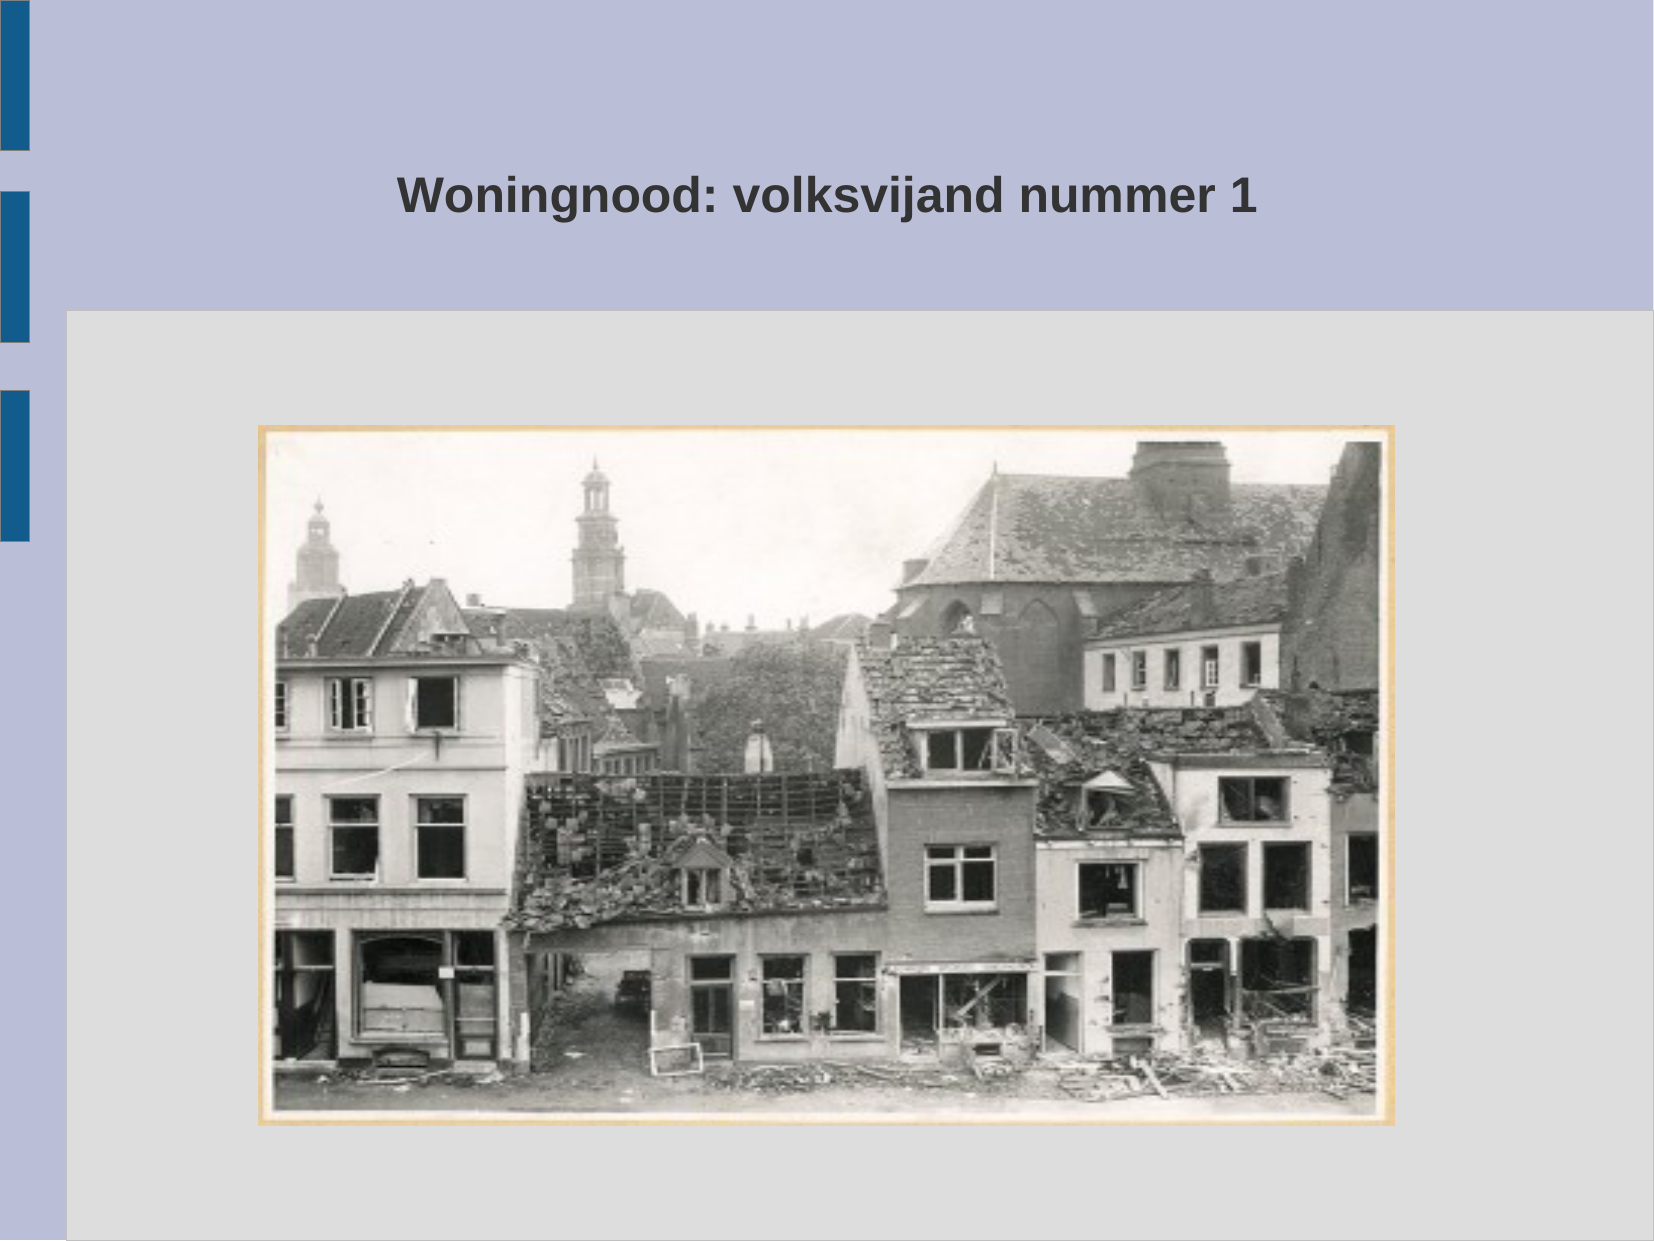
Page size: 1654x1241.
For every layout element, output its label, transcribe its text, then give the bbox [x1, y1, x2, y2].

picture [258, 425, 1395, 1126]
title Woningnood: volksvijand nummer 1 [121, 91, 1534, 299]
